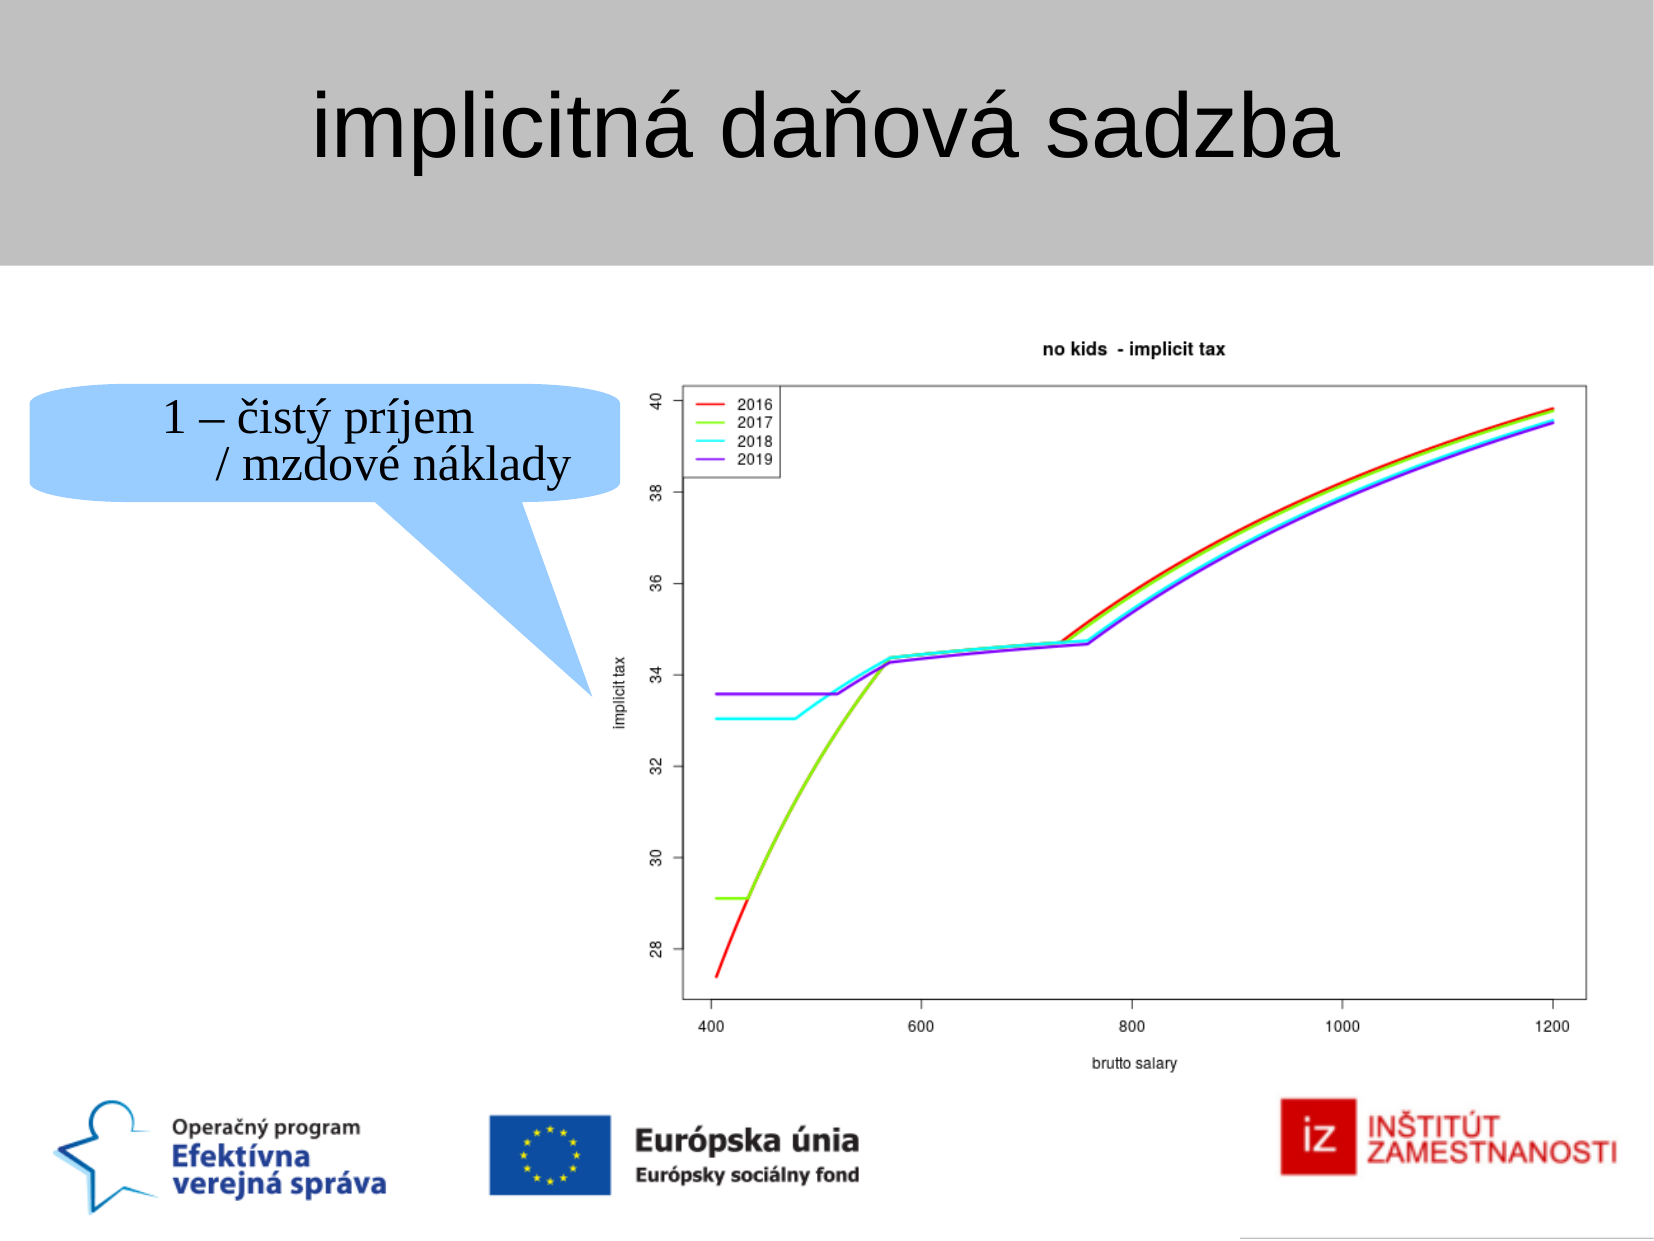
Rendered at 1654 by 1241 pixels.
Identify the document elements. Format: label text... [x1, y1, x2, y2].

text_box 1 – čistý príjem / mzdové náklady [29, 383, 621, 697]
picture [29, 311, 1654, 1241]
title implicitná daňová sadzba [88, 29, 1565, 237]
